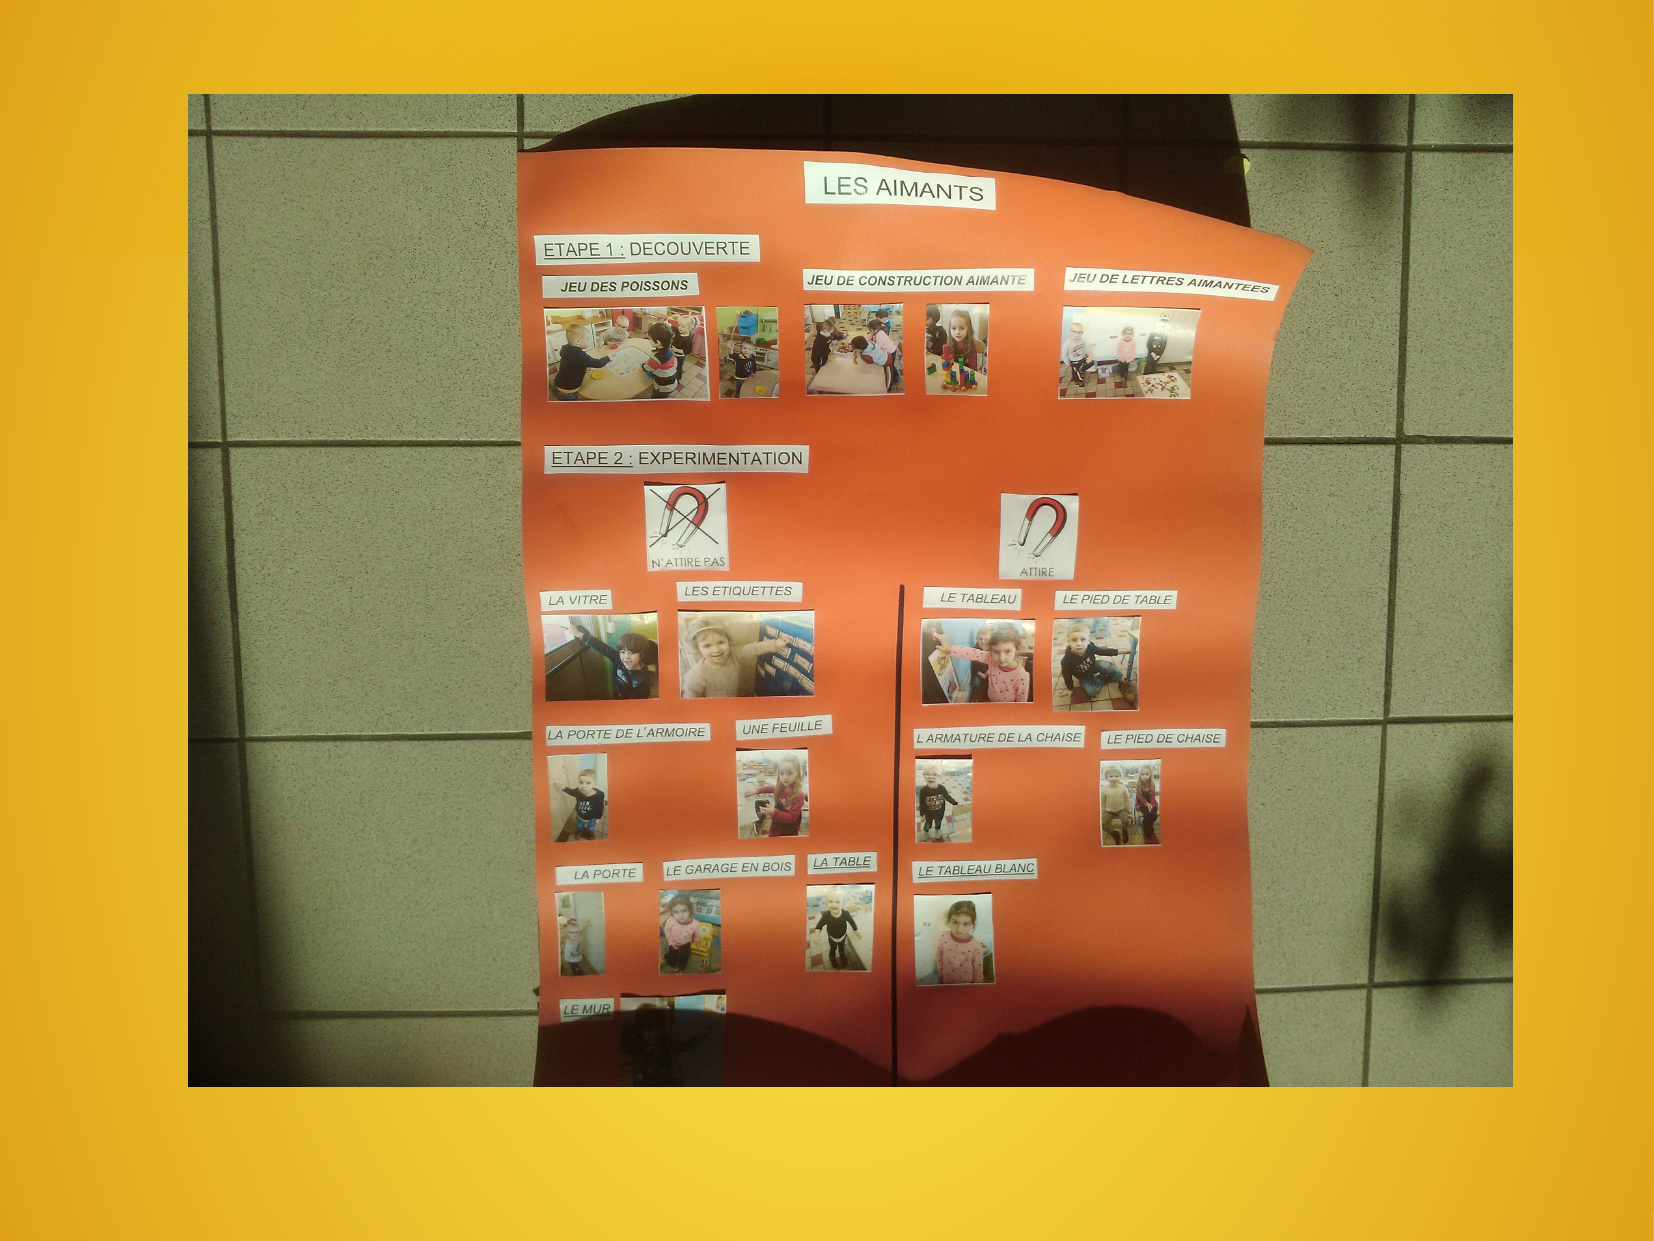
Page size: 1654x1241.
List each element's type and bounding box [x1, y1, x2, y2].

picture [188, 94, 1513, 1087]
